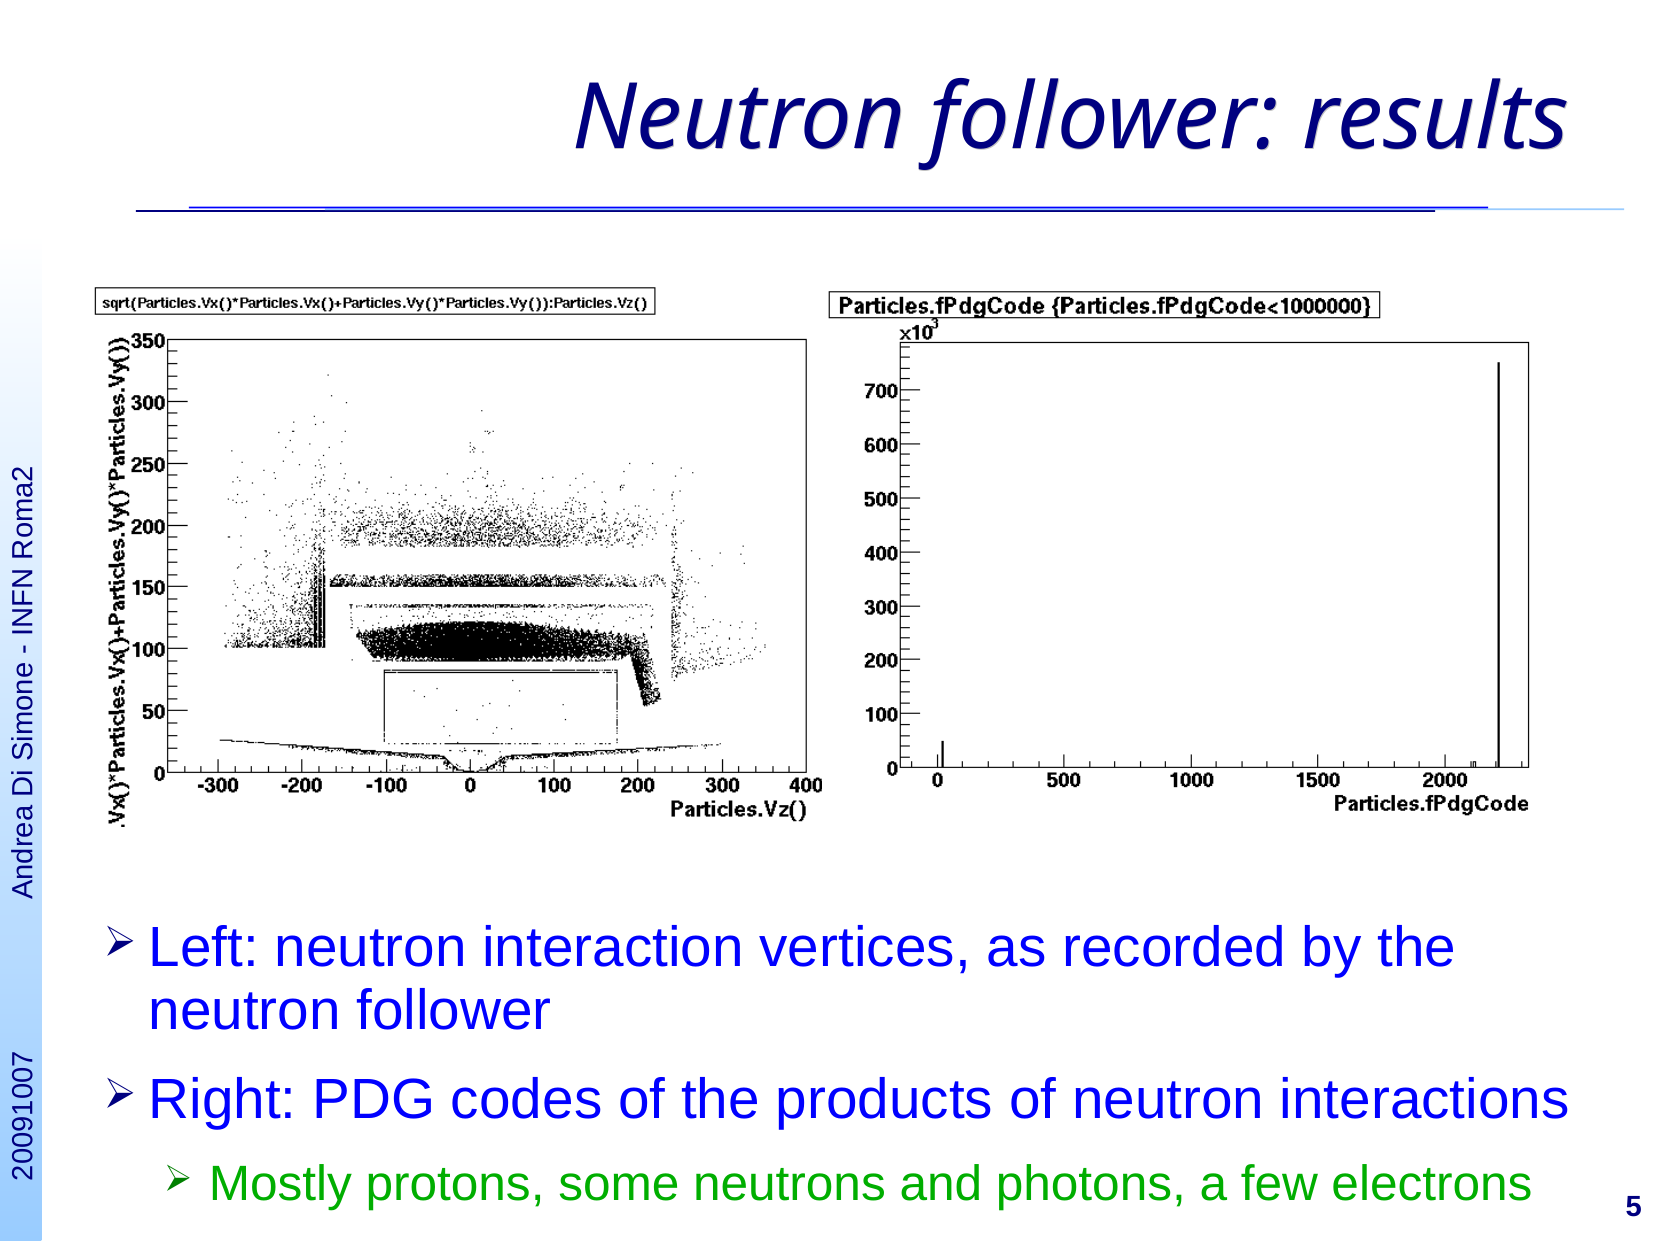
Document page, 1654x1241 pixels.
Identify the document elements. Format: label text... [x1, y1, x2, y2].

picture [88, 285, 1607, 827]
list Left: neutron interaction vertices, as recorded by the neutron follower Right: PDG codes of the products of neutron interactions Mostly protons, some neutrons and photons, a few electrons [88, 915, 1577, 1241]
title Neutron follower: results [82, 56, 1571, 170]
